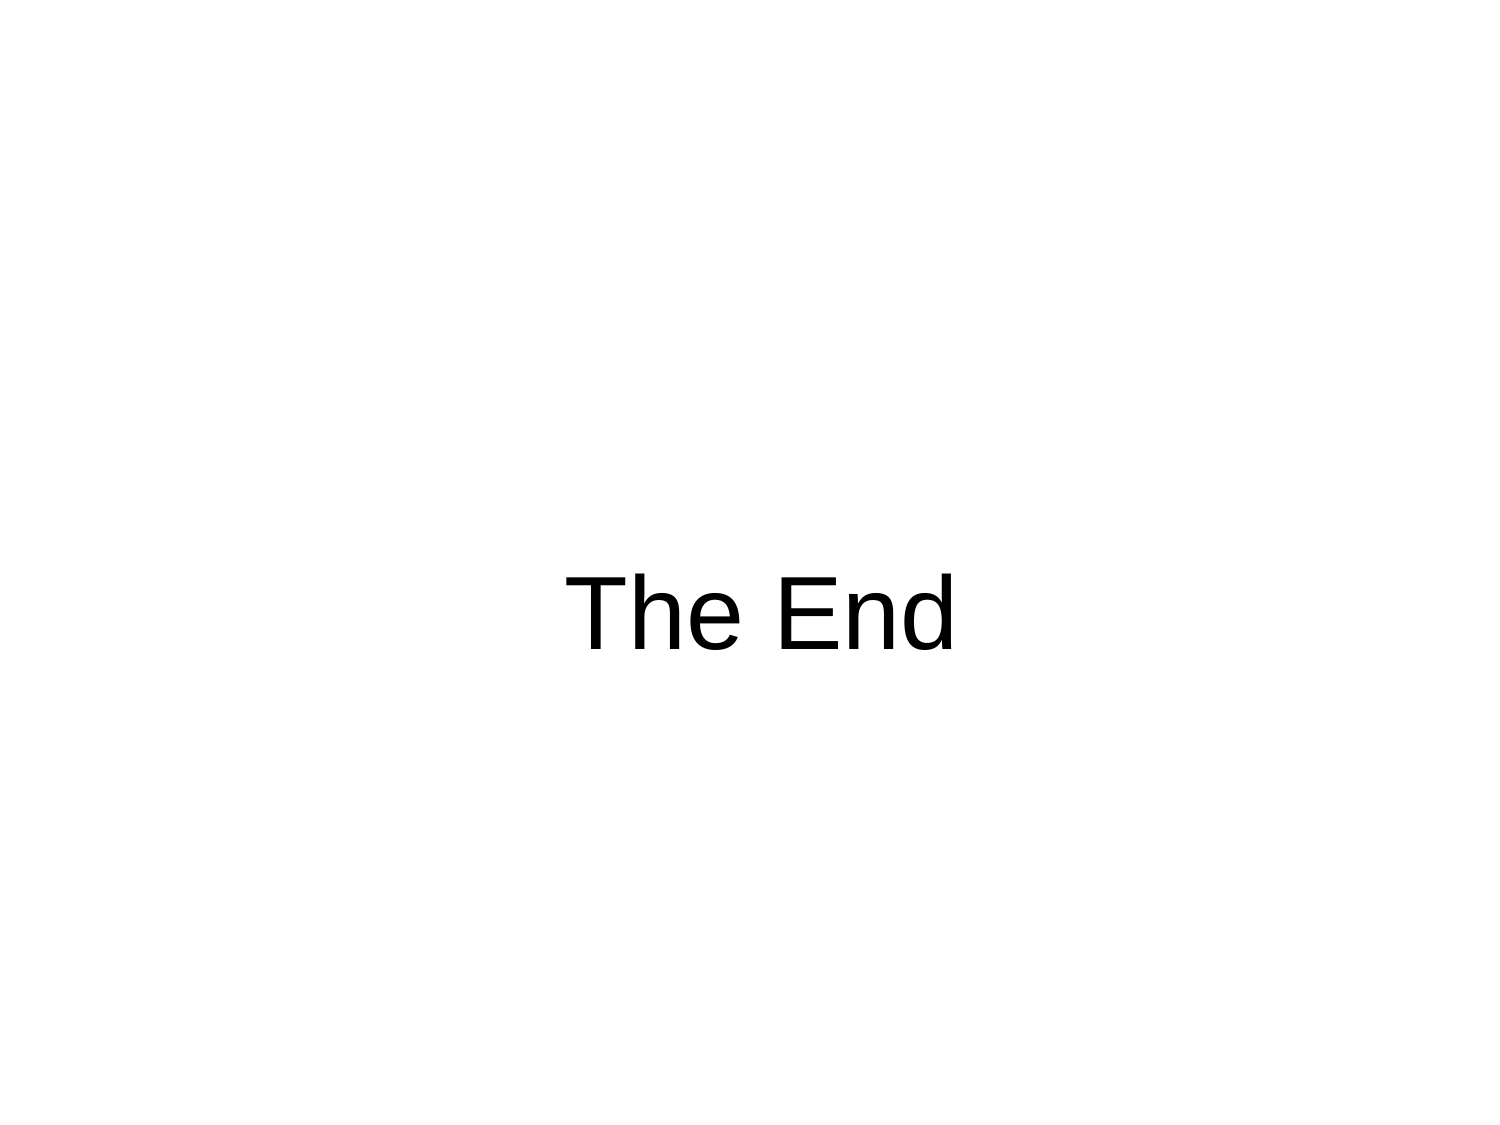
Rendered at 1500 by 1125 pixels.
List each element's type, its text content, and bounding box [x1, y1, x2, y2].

text_box The End [549, 537, 974, 678]
